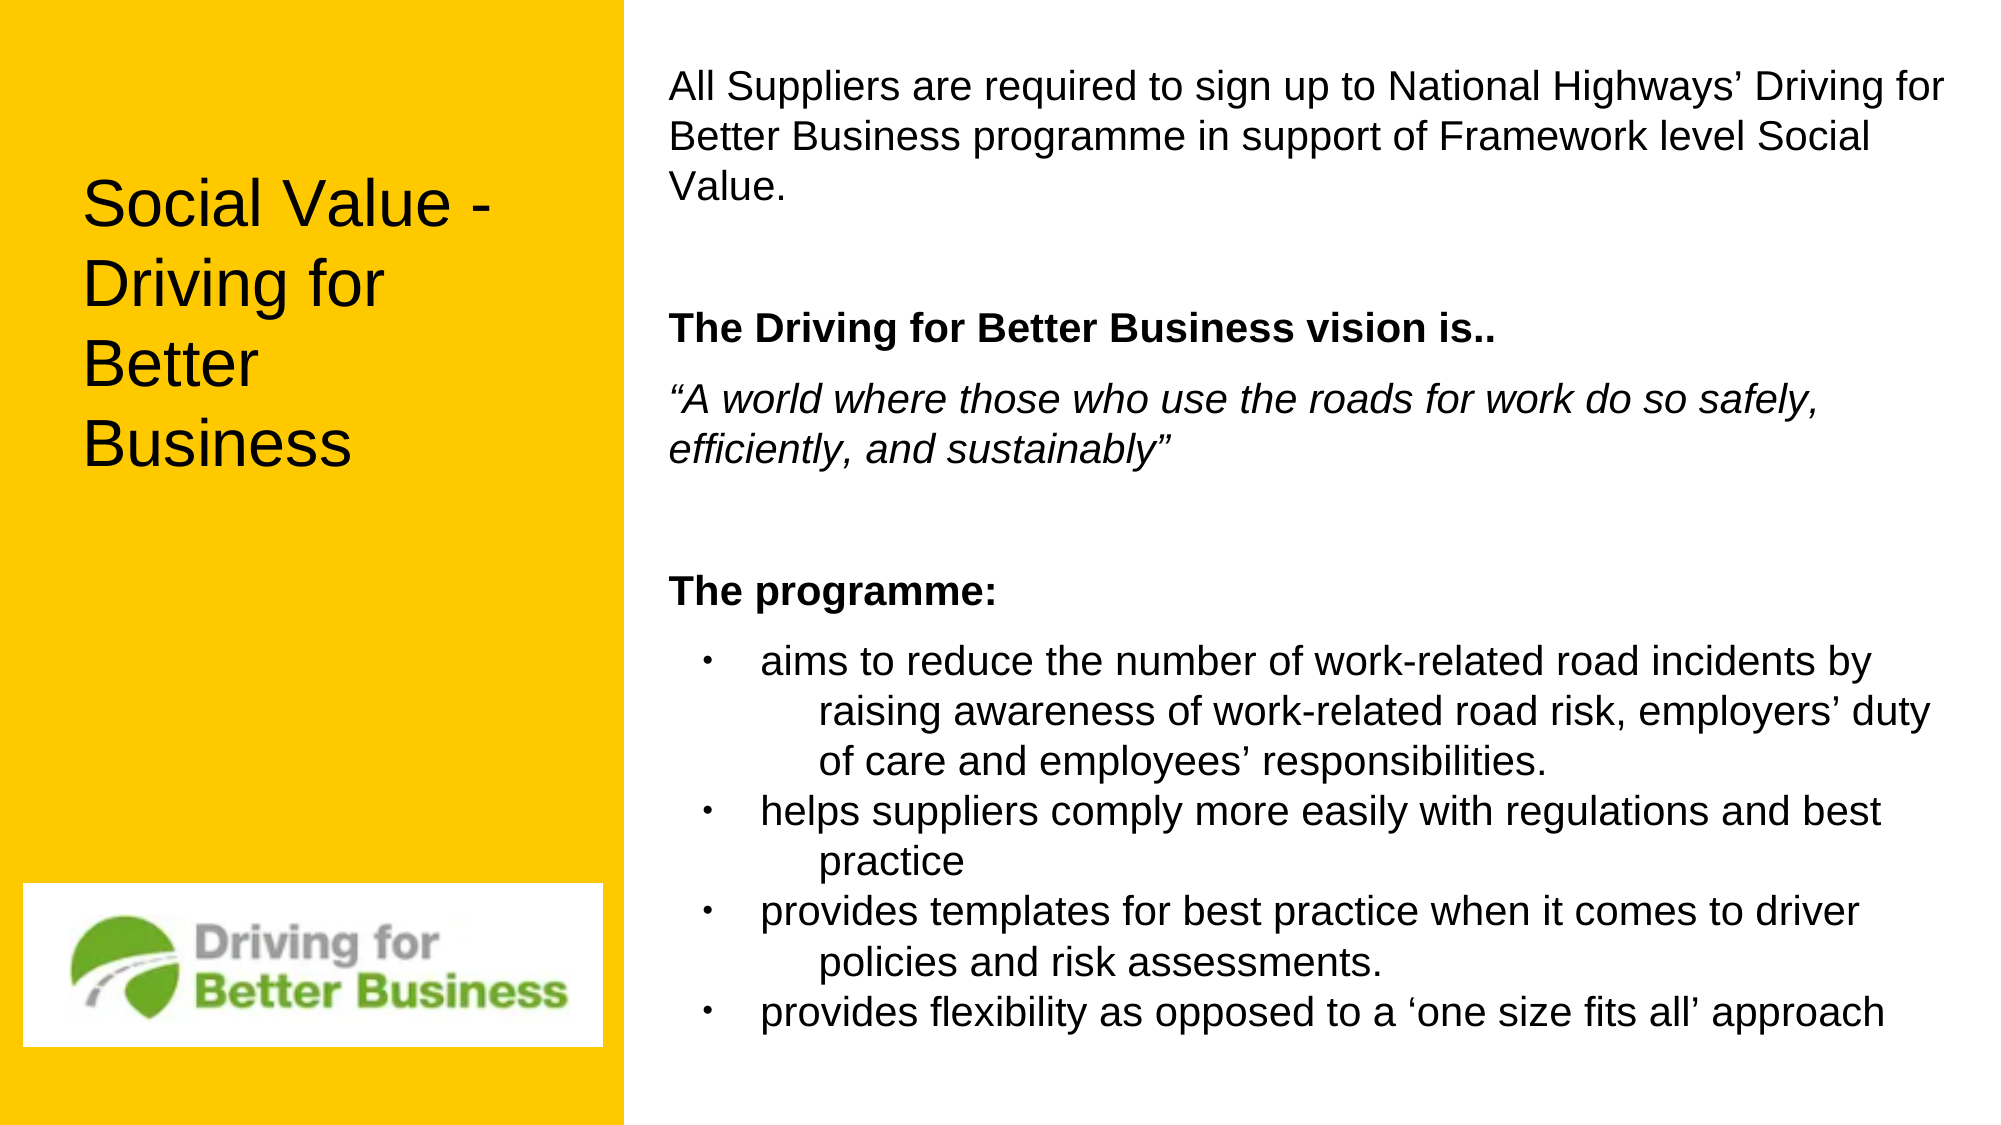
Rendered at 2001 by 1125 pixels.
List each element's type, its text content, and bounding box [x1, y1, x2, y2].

picture [23, 883, 603, 1047]
title All Suppliers are required to sign up to National Highways’ Driving for Better Business programme in support of Framework level Social Value. The Driving for Better Business vision is.. “A world where those who use the roads for work do so safely, efficiently, and sustainably” The programme: aims to reduce the number of work-related road incidents by raising awareness of work-related road risk, employers’ duty of care and employees’ responsibilities. helps suppliers comply more easily with regulations and best practice provides templates for best practice when it comes to driver policies and risk assessments. provides flexibility as opposed to a ‘one size fits all’ approach [648, 38, 1967, 1017]
title Social Value - Driving for Better Business [62, 139, 564, 407]
